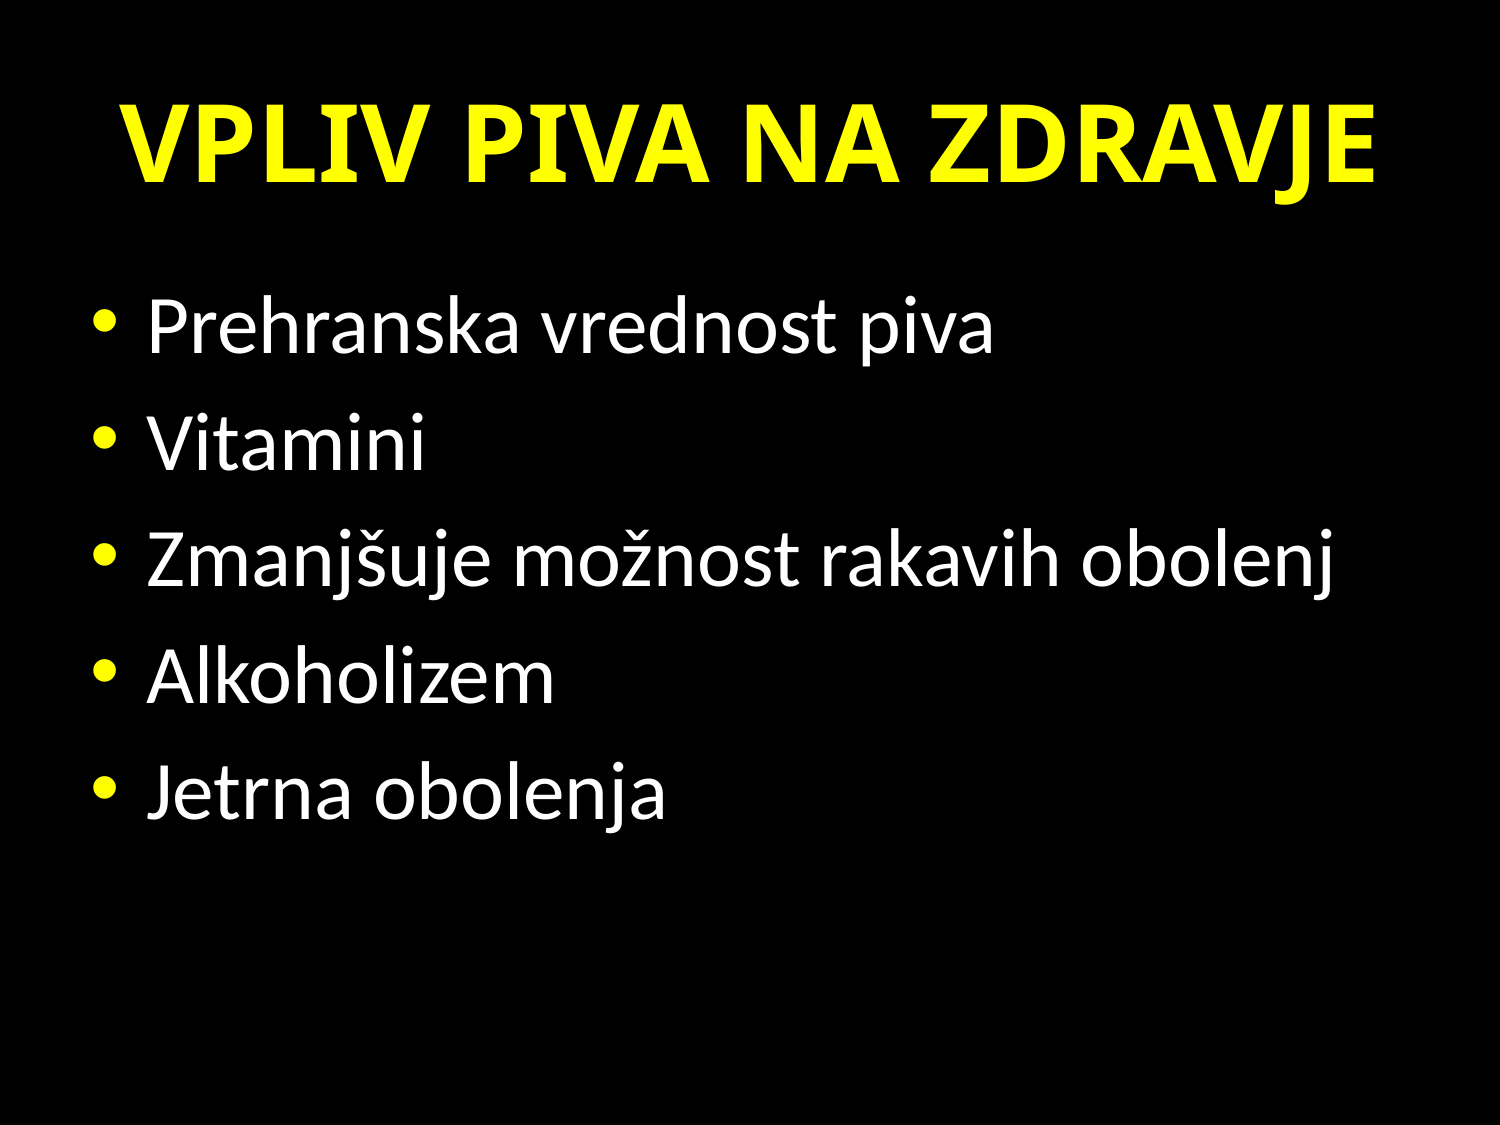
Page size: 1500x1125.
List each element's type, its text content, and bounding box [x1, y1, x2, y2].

list Prehranska vrednost piva Vitamini Zmanjšuje možnost rakavih obolenj Alkoholizem Jetrna obolenja [75, 262, 1425, 1005]
title VPLIV PIVA NA ZDRAVJE [75, 45, 1425, 233]
